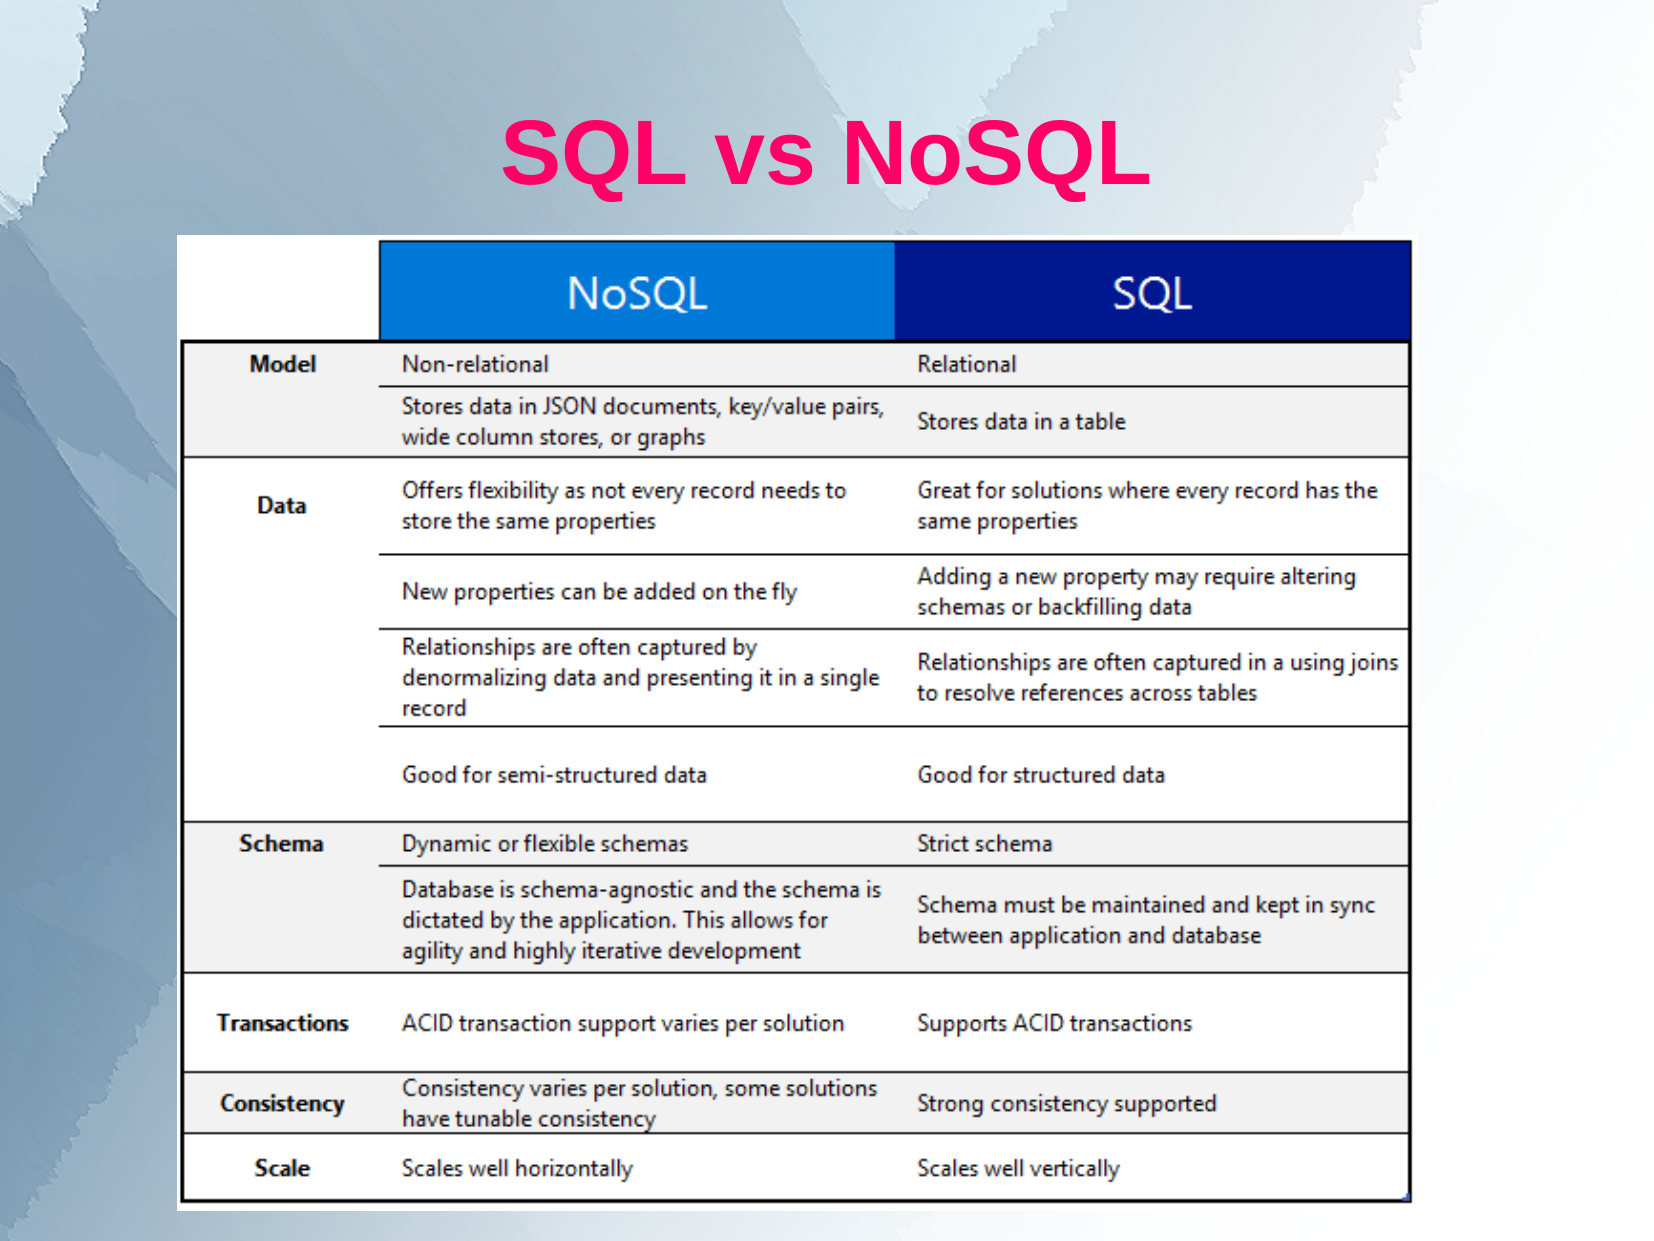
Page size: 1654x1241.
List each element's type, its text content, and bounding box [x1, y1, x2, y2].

picture [0, 0, 1654, 1241]
title SQL vs NoSQL [82, 49, 1571, 257]
